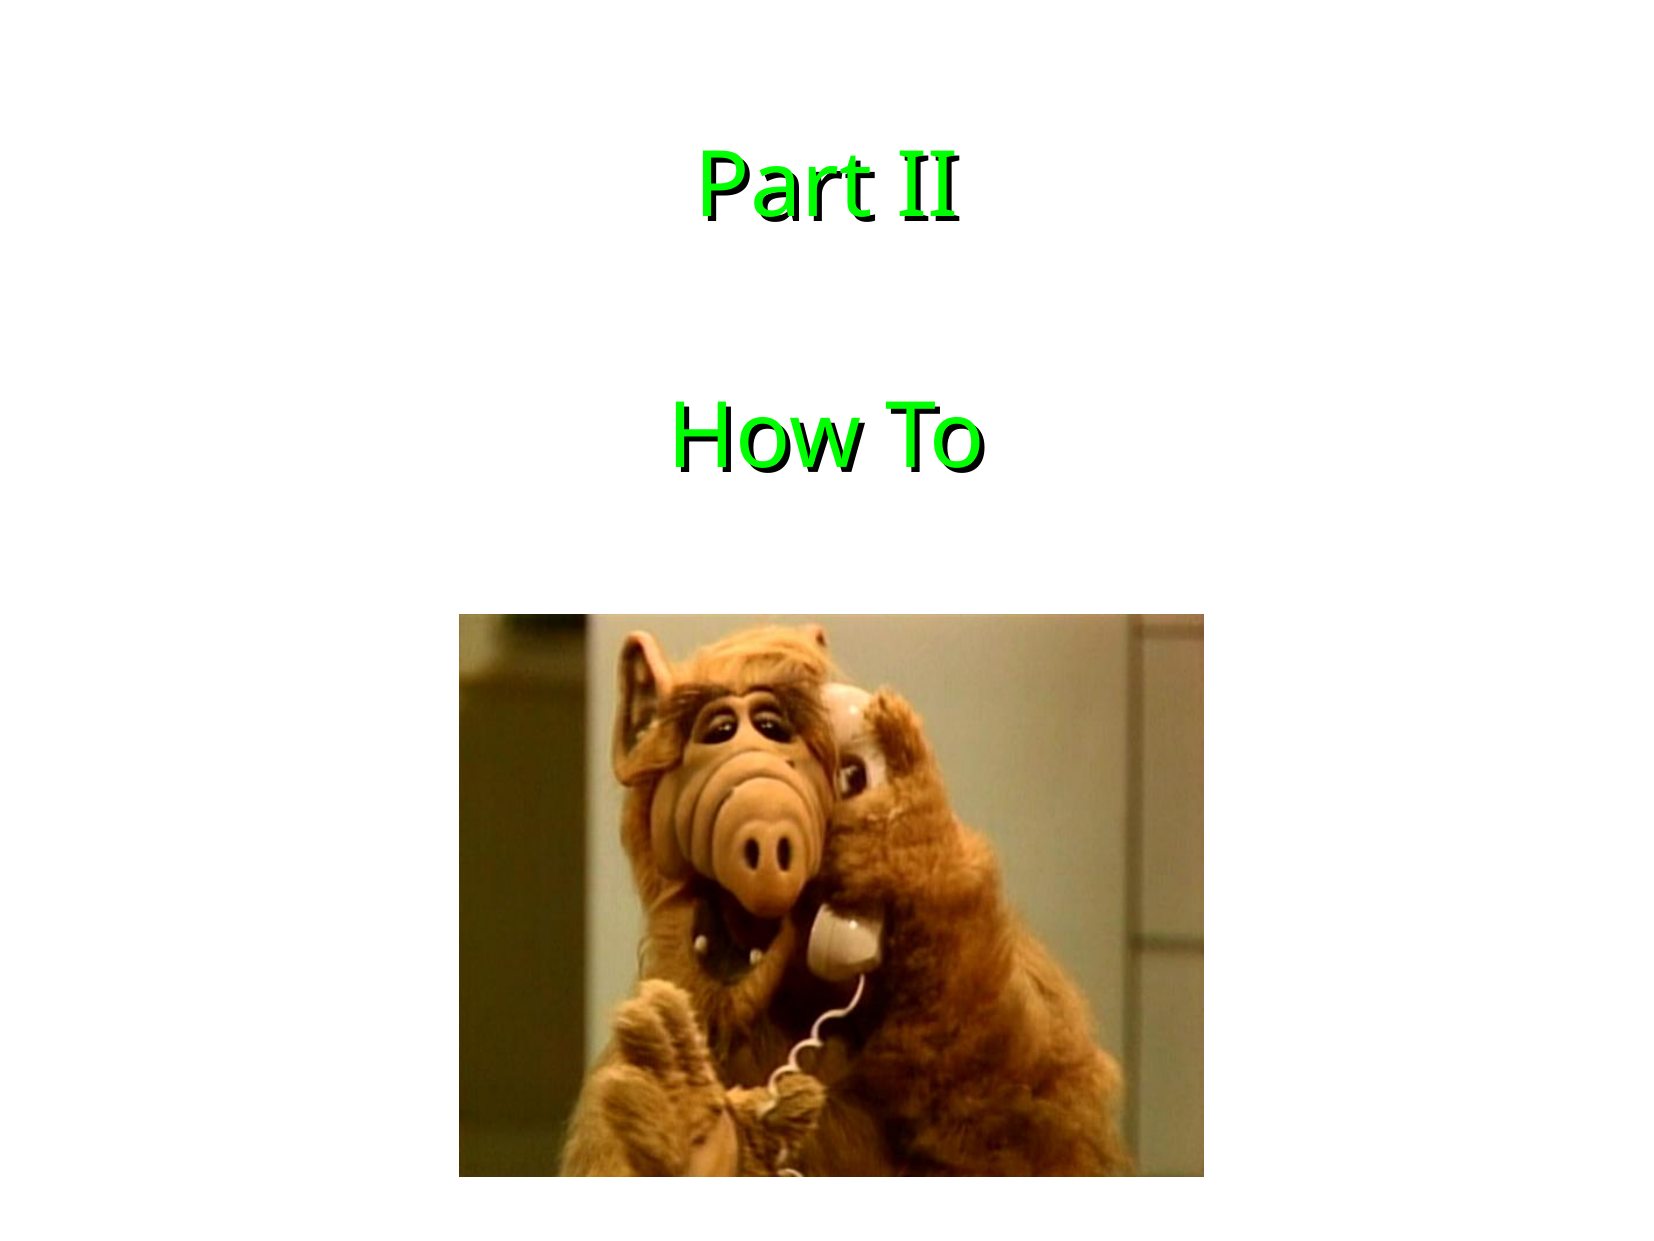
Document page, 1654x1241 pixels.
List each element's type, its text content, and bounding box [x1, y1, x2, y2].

picture [459, 614, 1204, 1177]
title Part II How To [82, 91, 1571, 522]
